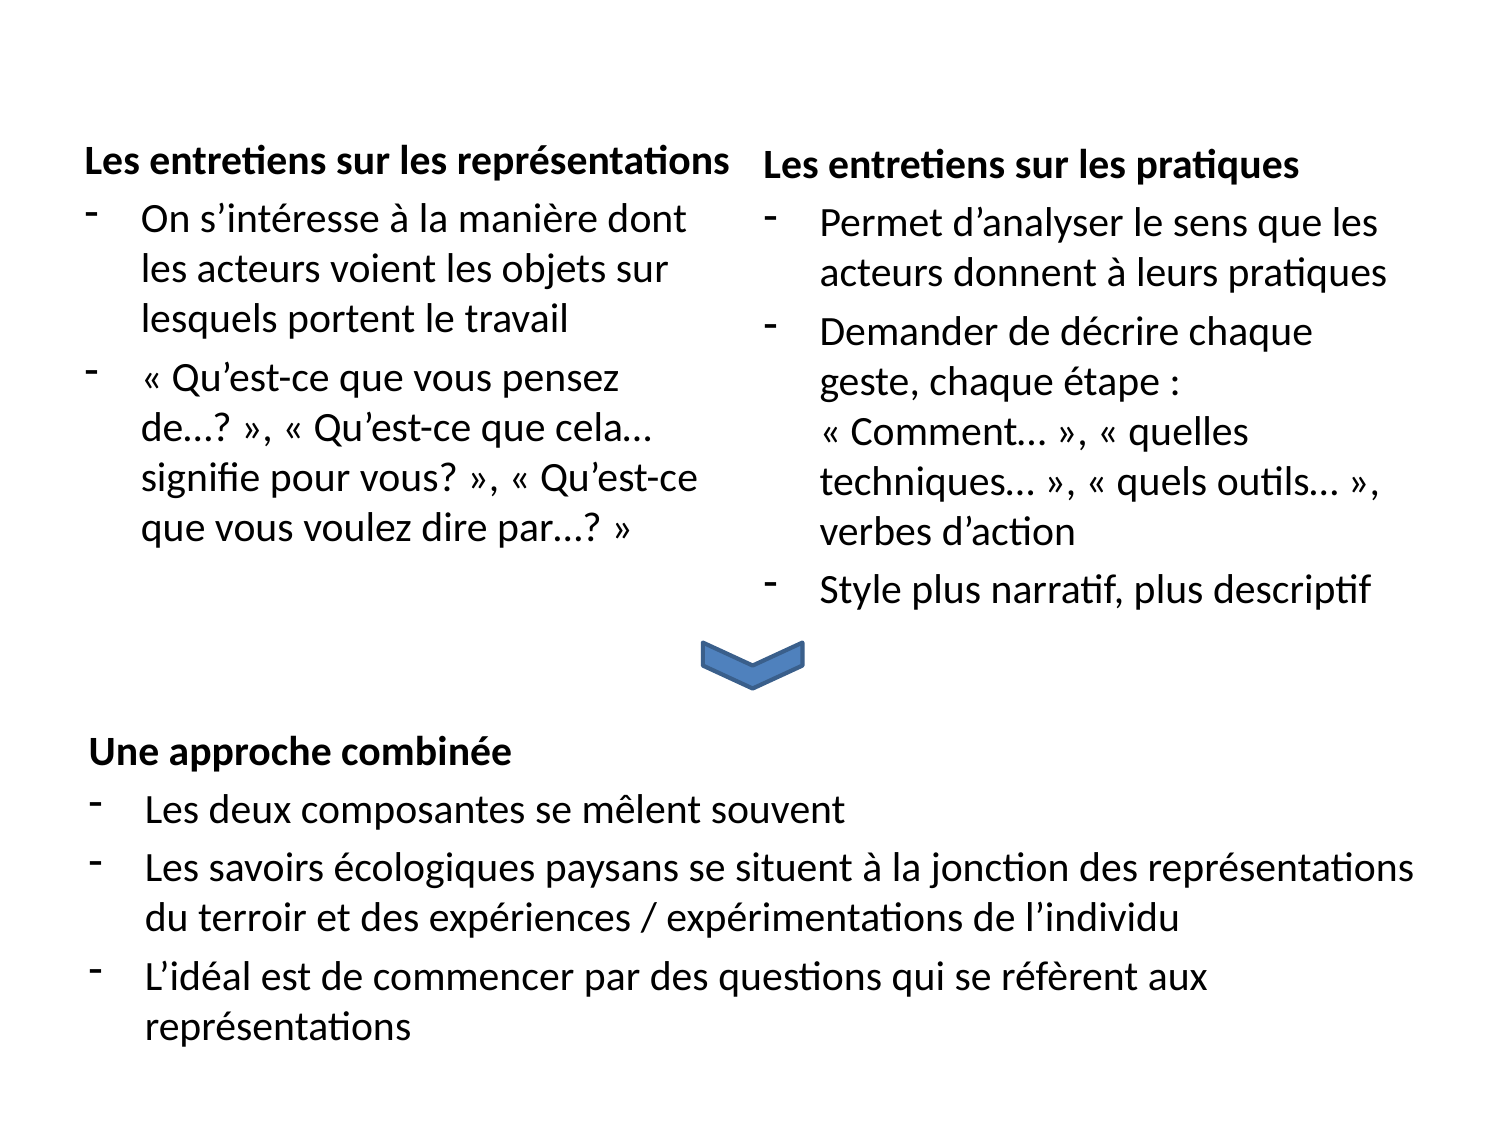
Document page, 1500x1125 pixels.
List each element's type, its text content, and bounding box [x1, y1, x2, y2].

text_box Une approche combinée Les deux composantes se mêlent souvent Les savoirs écologiques paysans se situent à la jonction des représentations du terroir et des expériences / expérimentations de l’individu L’idéal est de commencer par des questions qui se réfèrent aux représentations [73, 716, 1438, 1115]
text_box [702, 642, 803, 689]
text_box Les entretiens sur les pratiques Permet d’analyser le sens que les acteurs donnent à leurs pratiques Demander de décrire chaque geste, chaque étape : « Comment… », « quelles techniques… », « quels outils… », verbes d’action Style plus narratif, plus descriptif [748, 129, 1434, 620]
text_box Les entretiens sur les représentations On s’intéresse à la manière dont les acteurs voient les objets sur lesquels portent le travail « Qu’est-ce que vous pensez de…? », « Qu’est-ce que cela… signifie pour vous? », « Qu’est-ce que vous voulez dire par…? » [69, 125, 749, 558]
